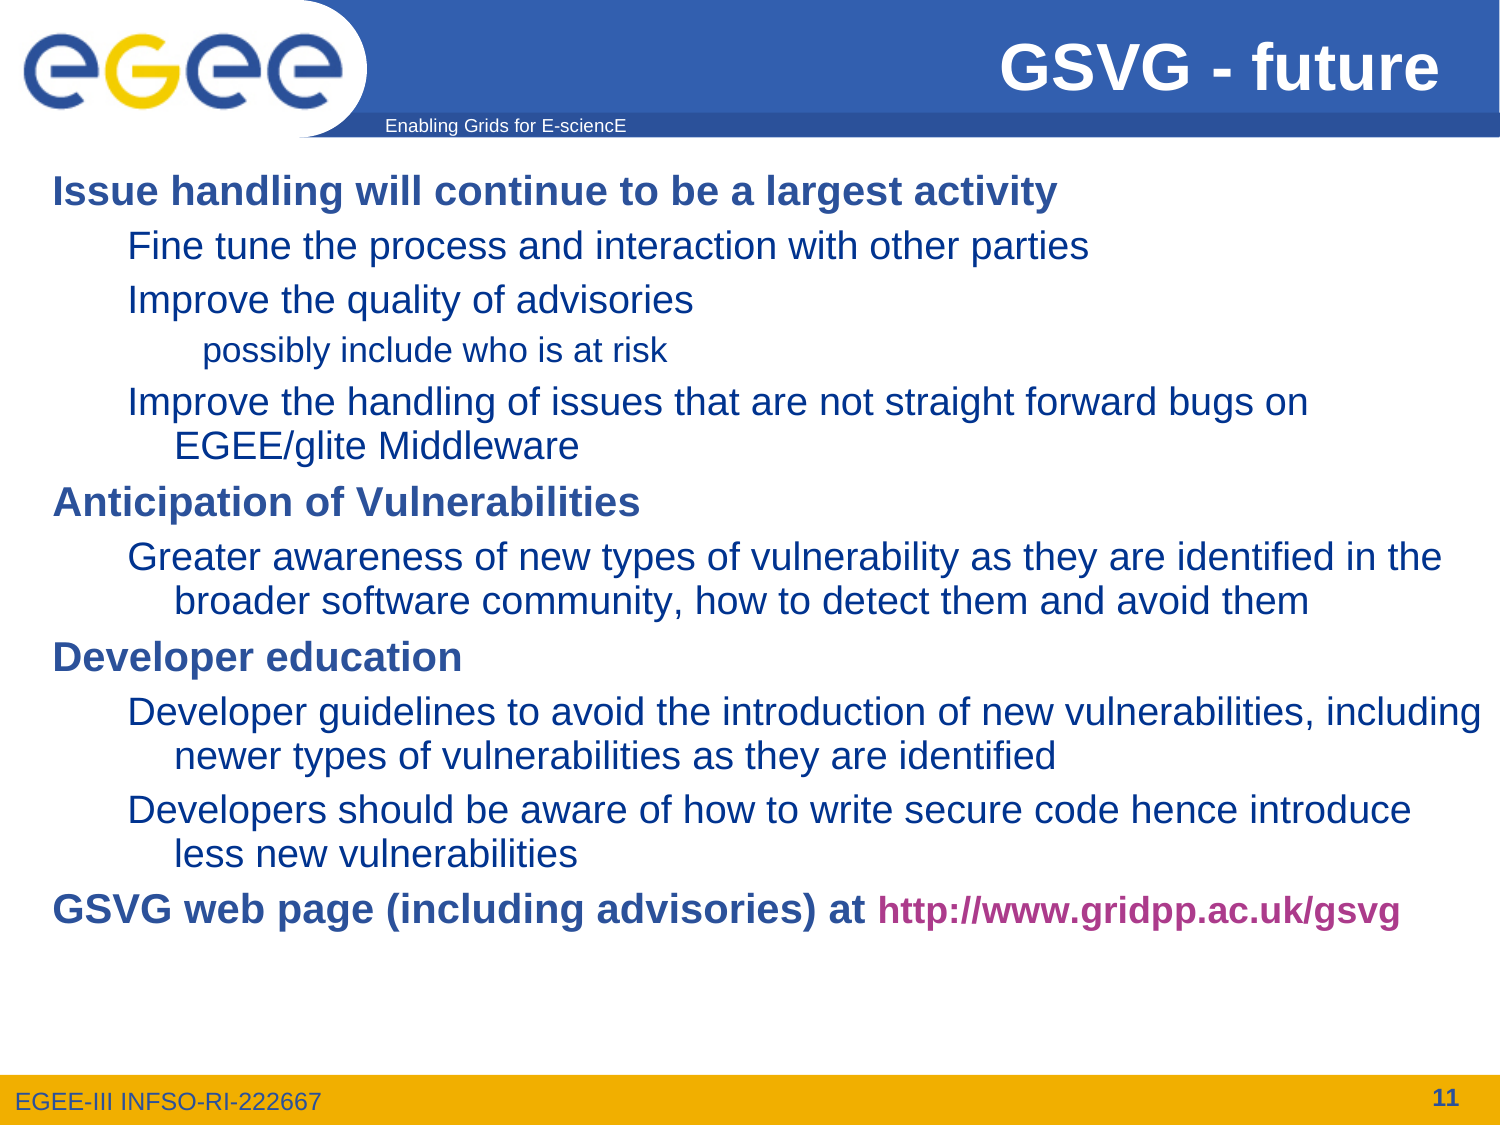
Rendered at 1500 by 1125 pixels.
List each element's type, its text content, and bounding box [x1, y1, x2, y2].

list Issue handling will continue to be a largest activity Fine tune the process and interaction with other parties Improve the quality of advisories possibly include who is at risk Improve the handling of issues that are not straight forward bugs on EGEE/glite Middleware Anticipation of Vulnerabilities Greater awareness of new types of vulnerability as they are identified in the broader software community, how to detect them and avoid them Developer education Developer guidelines to avoid the introduction of new vulnerabilities, including newer types of vulnerabilities as they are identified Developers should be aware of how to write secure code hence introduce less new vulnerabilities GSVG web page (including advisories) at http://www.gridpp.ac.uk/gsvg [37, 159, 1500, 1051]
title GSVG - future [369, 10, 1475, 124]
picture [18, 30, 349, 112]
